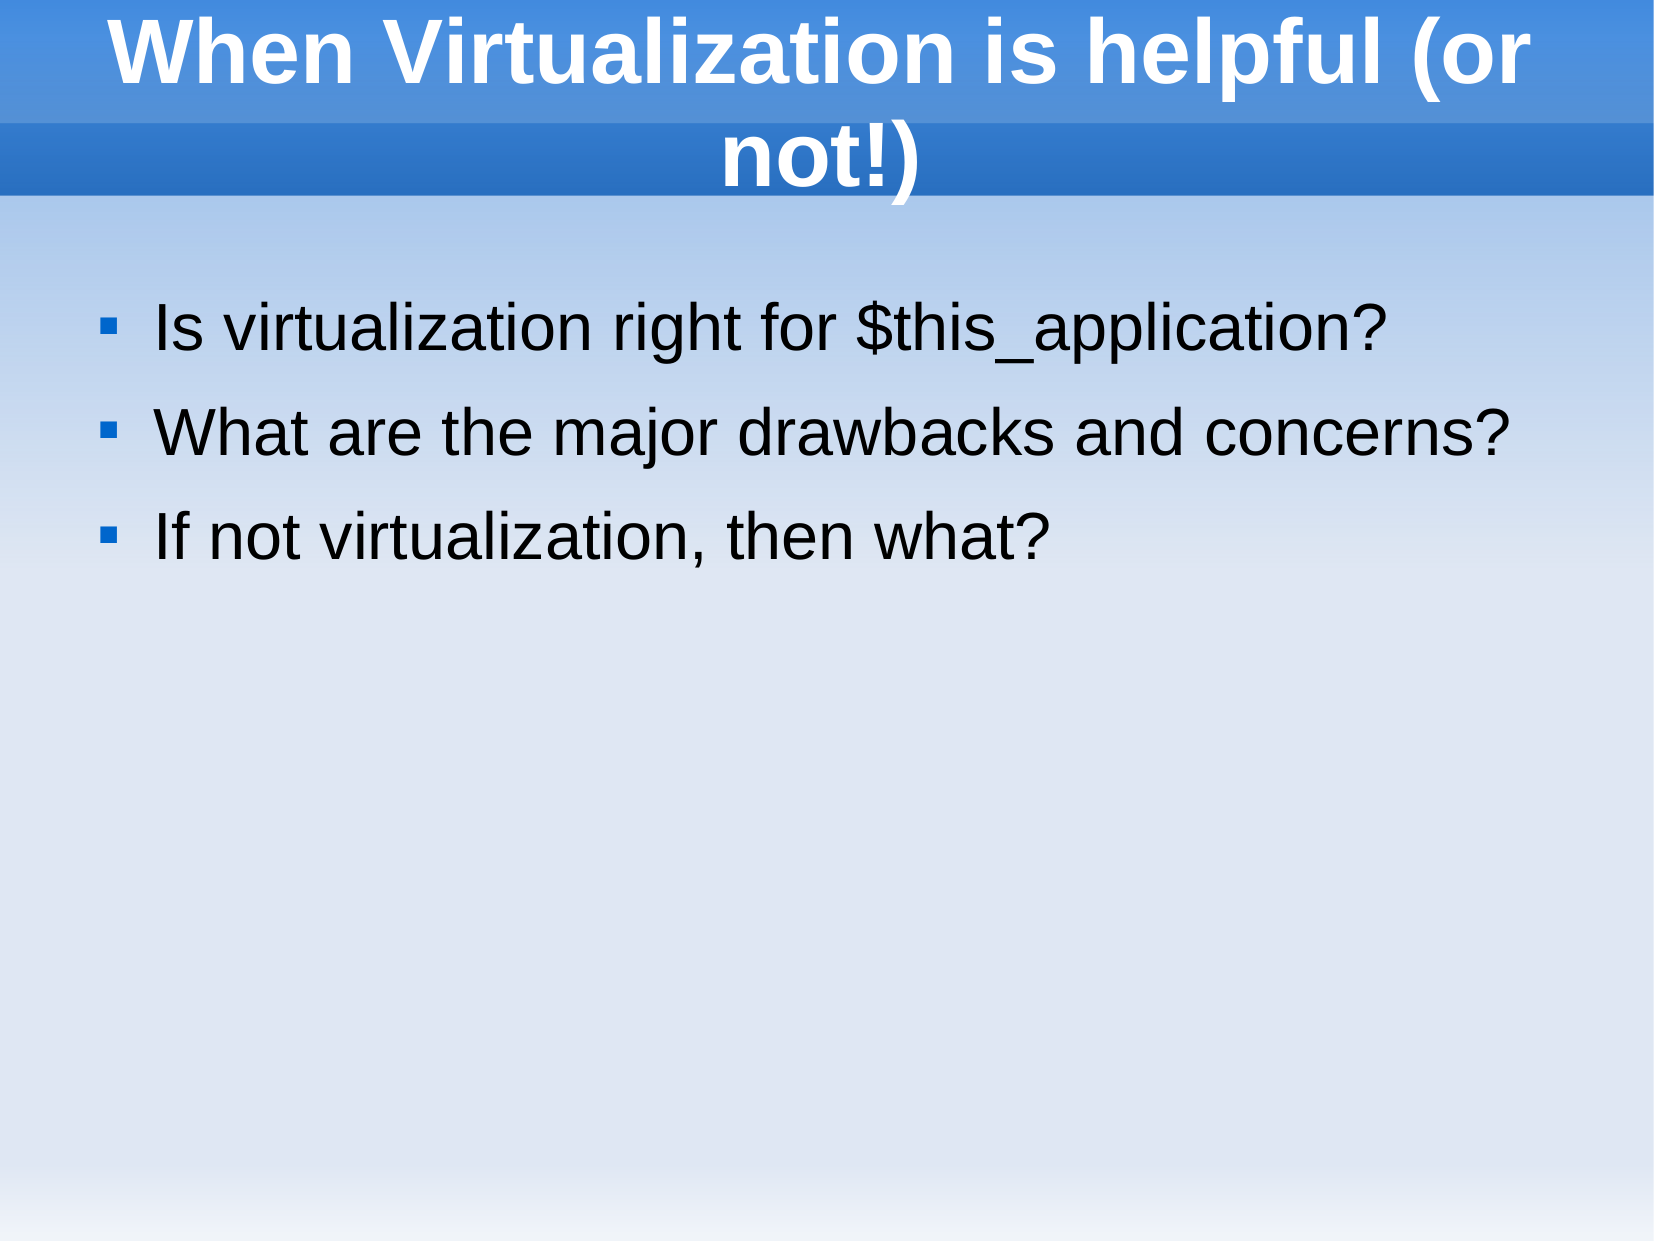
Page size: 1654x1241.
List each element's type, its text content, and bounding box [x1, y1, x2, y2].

title When Virtualization is helpful (or not!) [76, 1, 1565, 207]
list Is virtualization right for $this_application? What are the major drawbacks and concerns? If not virtualization, then what? [82, 290, 1571, 1109]
picture [0, 0, 1654, 1241]
